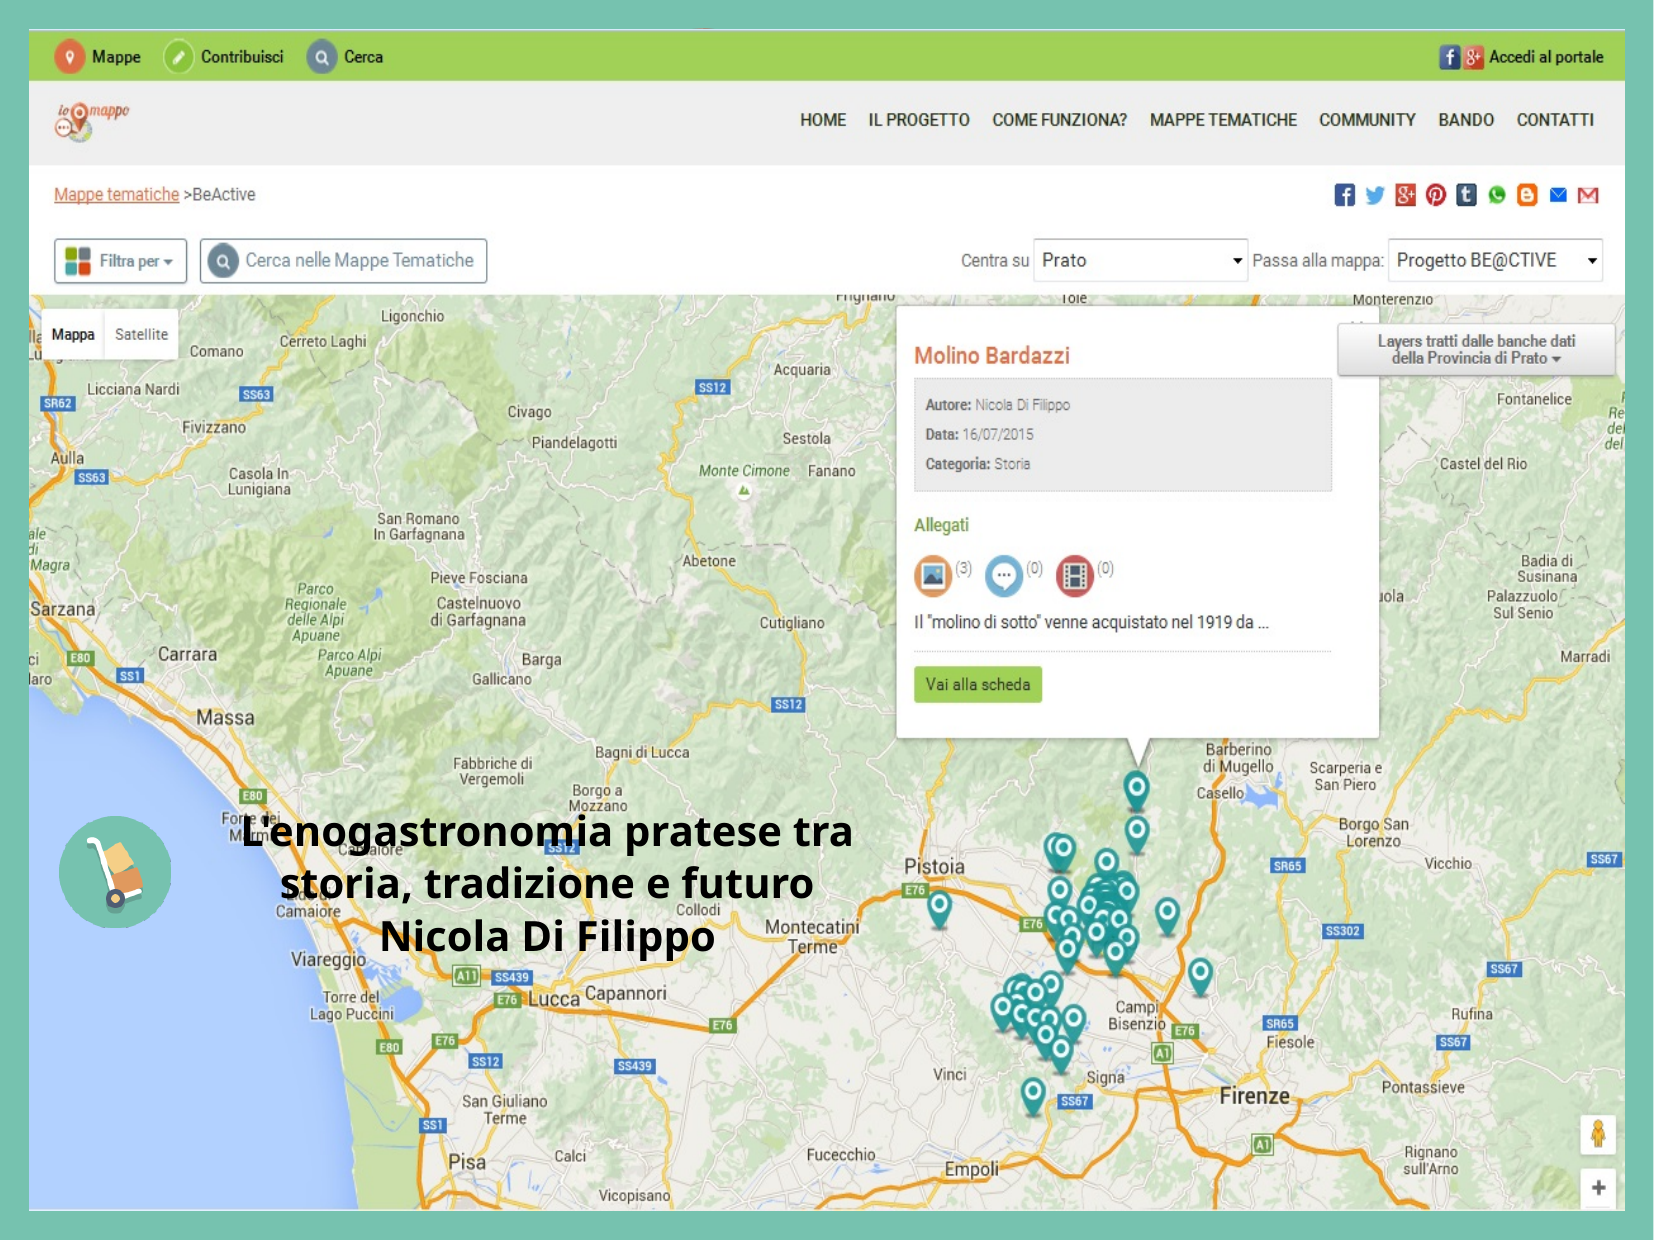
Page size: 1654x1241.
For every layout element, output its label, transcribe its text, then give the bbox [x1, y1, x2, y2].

picture [29, 23, 1625, 1211]
text_box L'enogastronomia pratese tra storia, tradizione e futuro Nicola Di Filippo [177, 797, 918, 956]
